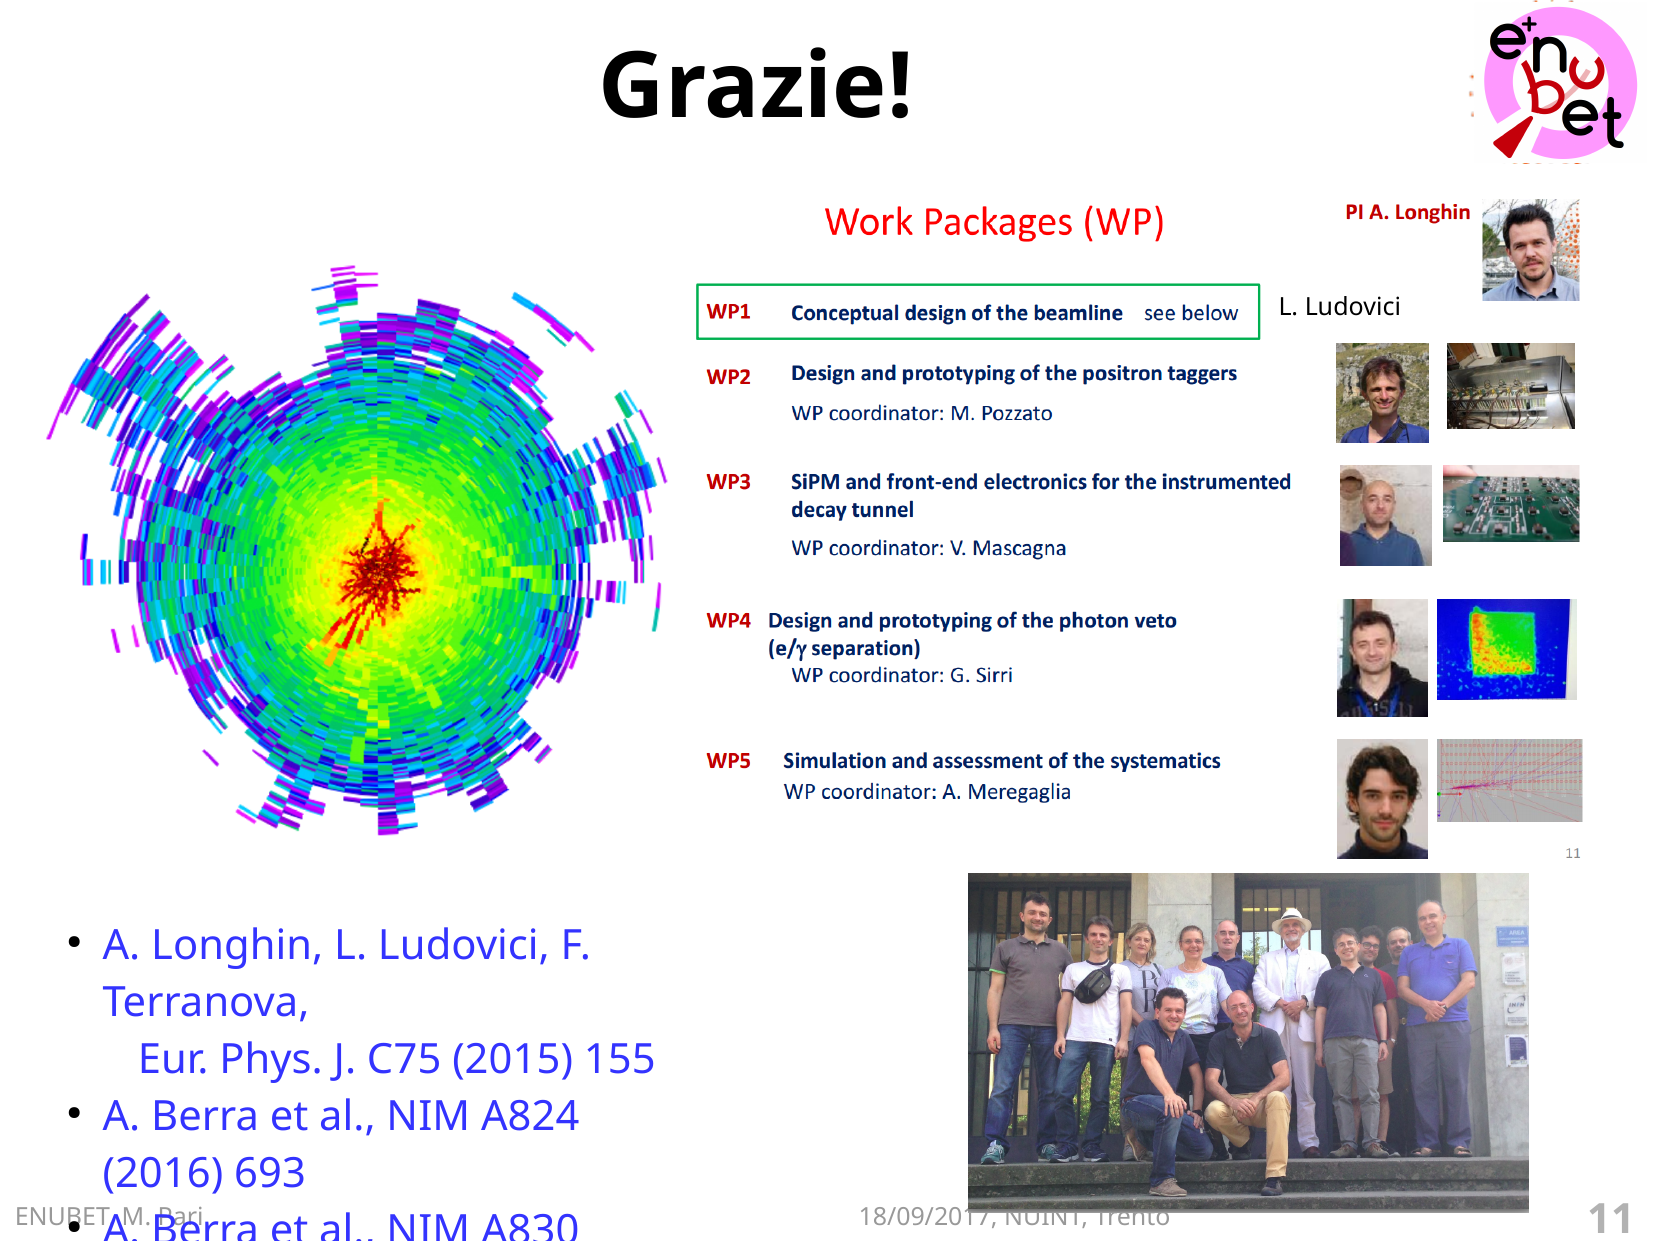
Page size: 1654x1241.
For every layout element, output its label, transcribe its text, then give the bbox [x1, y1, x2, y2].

picture [1463, 0, 1653, 164]
title Grazie! [12, 23, 1501, 140]
text_box L. Ludovici [1263, 281, 1560, 325]
text_box A. Longhin, L. Ludovici, F. Terranova, Eur. Phys. J. C75 (2015) 155 A. Berra et al., NIM A824 (2016) 693 A. Berra et al., NIM A830 (2016) 345 CERN-SPSC-2016-036 ; SPSC-EOI-014 [52, 907, 686, 1158]
picture [30, 188, 1586, 1213]
